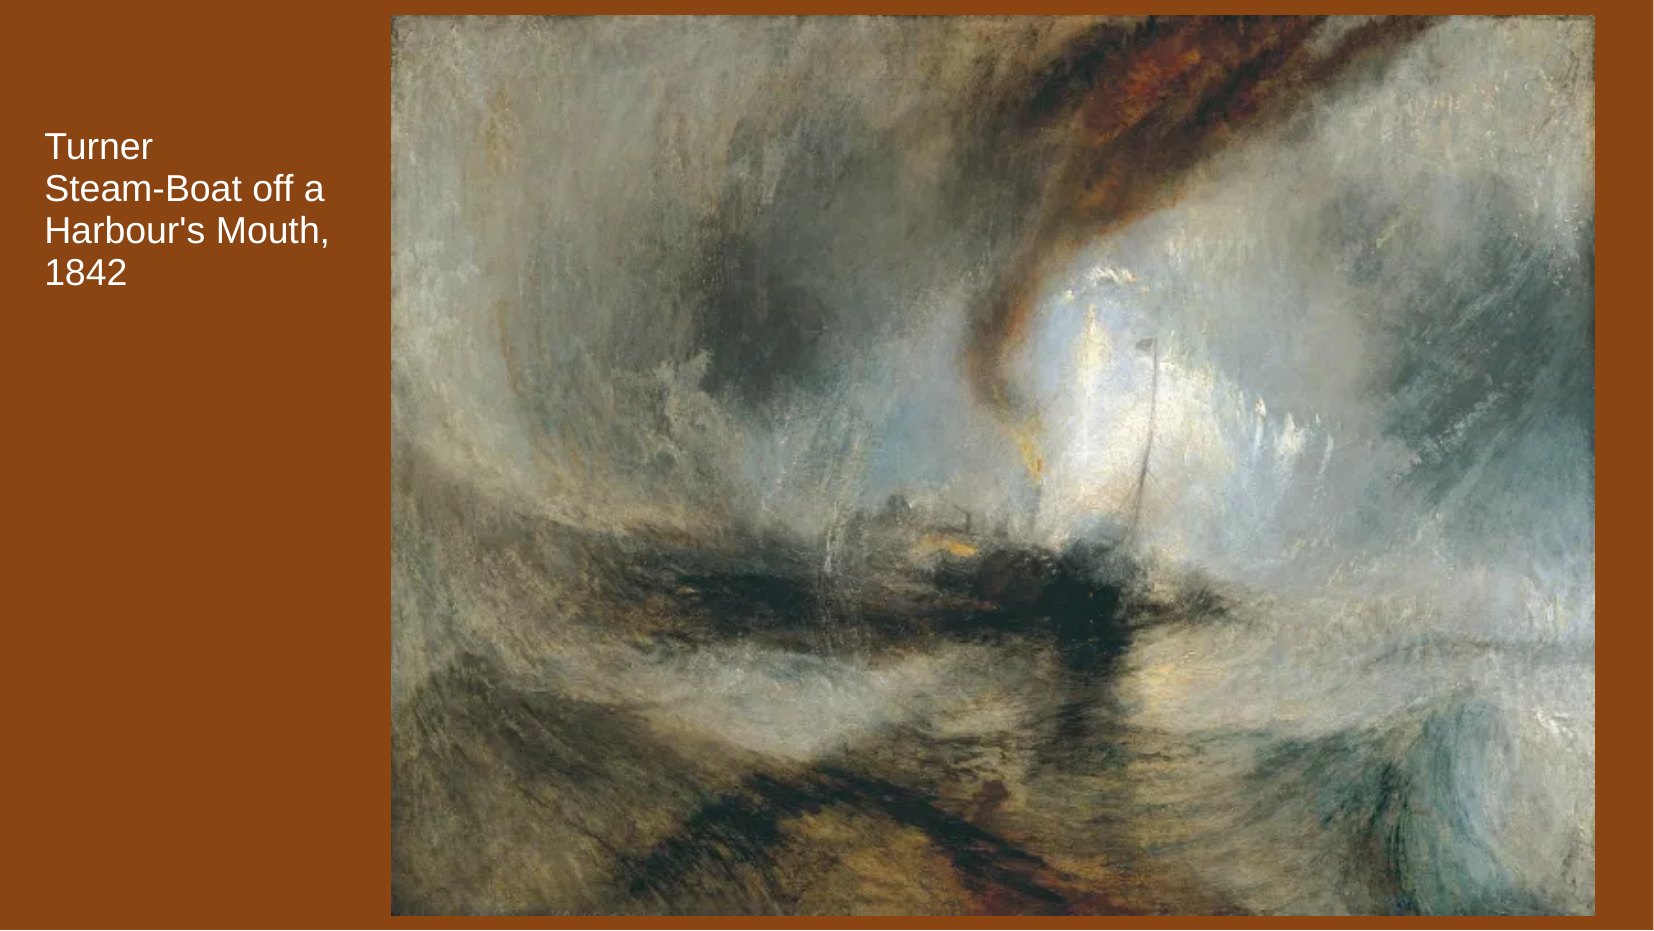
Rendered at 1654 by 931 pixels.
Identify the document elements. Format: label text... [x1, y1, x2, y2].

picture [391, 15, 1595, 916]
text_box Turner Steam-Boat off a Harbour's Mouth, 1842 [29, 118, 384, 427]
